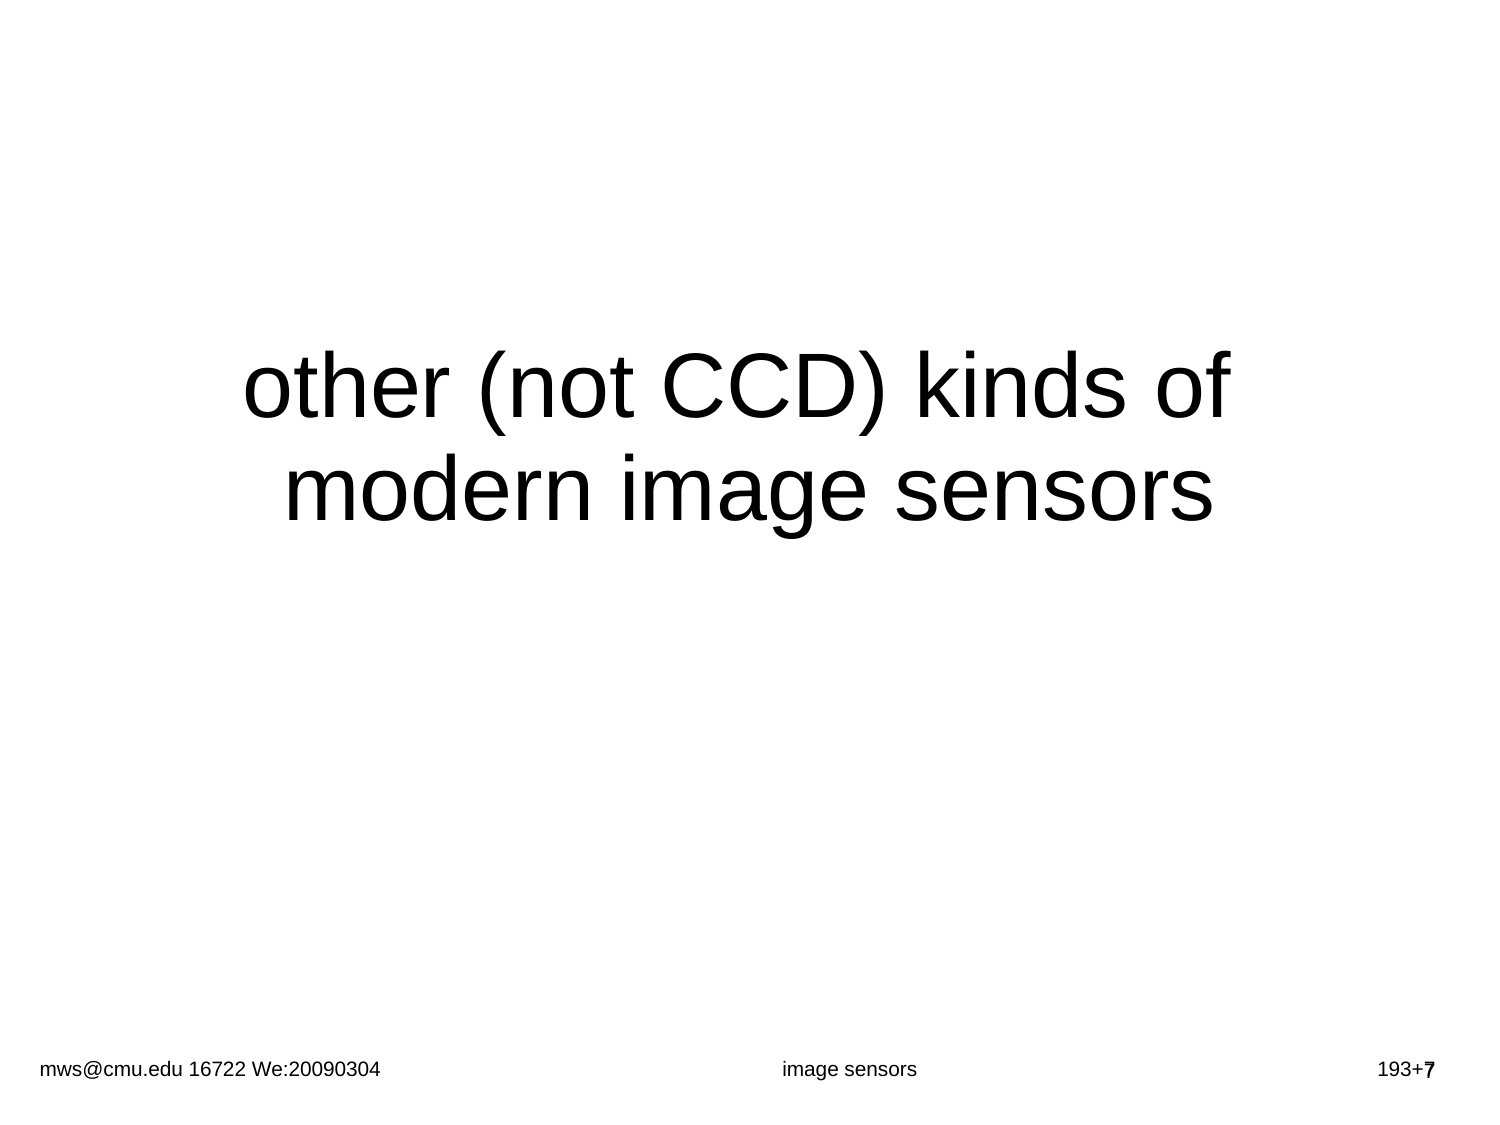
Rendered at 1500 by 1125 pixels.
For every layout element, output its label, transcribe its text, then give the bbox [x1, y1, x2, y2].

text_box <number> [1262, 1049, 1450, 1101]
title other (not CCD) kinds of modern image sensors [112, 312, 1388, 563]
